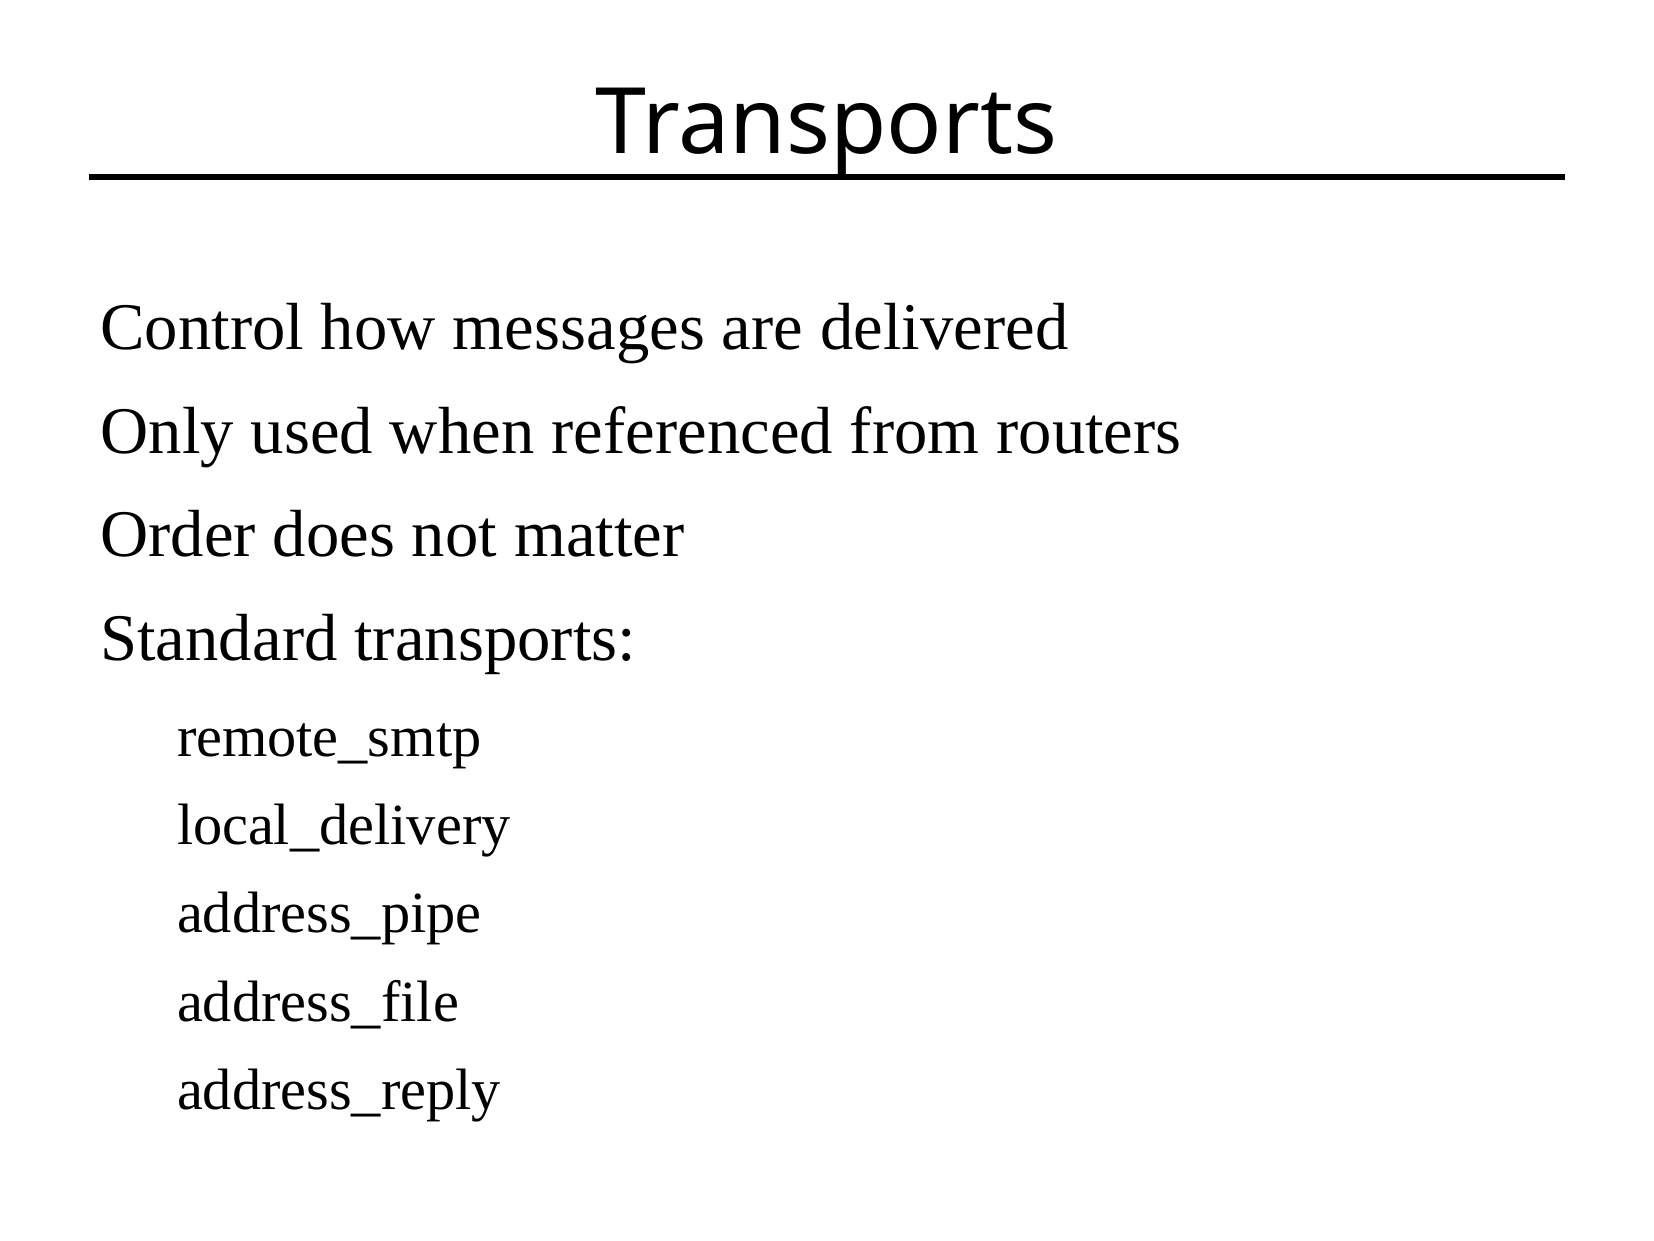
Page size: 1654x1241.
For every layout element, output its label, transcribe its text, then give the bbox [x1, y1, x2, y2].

title Transports [82, 29, 1571, 207]
list Control how messages are delivered Only used when referenced from routers Order does not matter Standard transports: remote_smtp local_delivery address_pipe address_file address_reply [82, 290, 1571, 1122]
